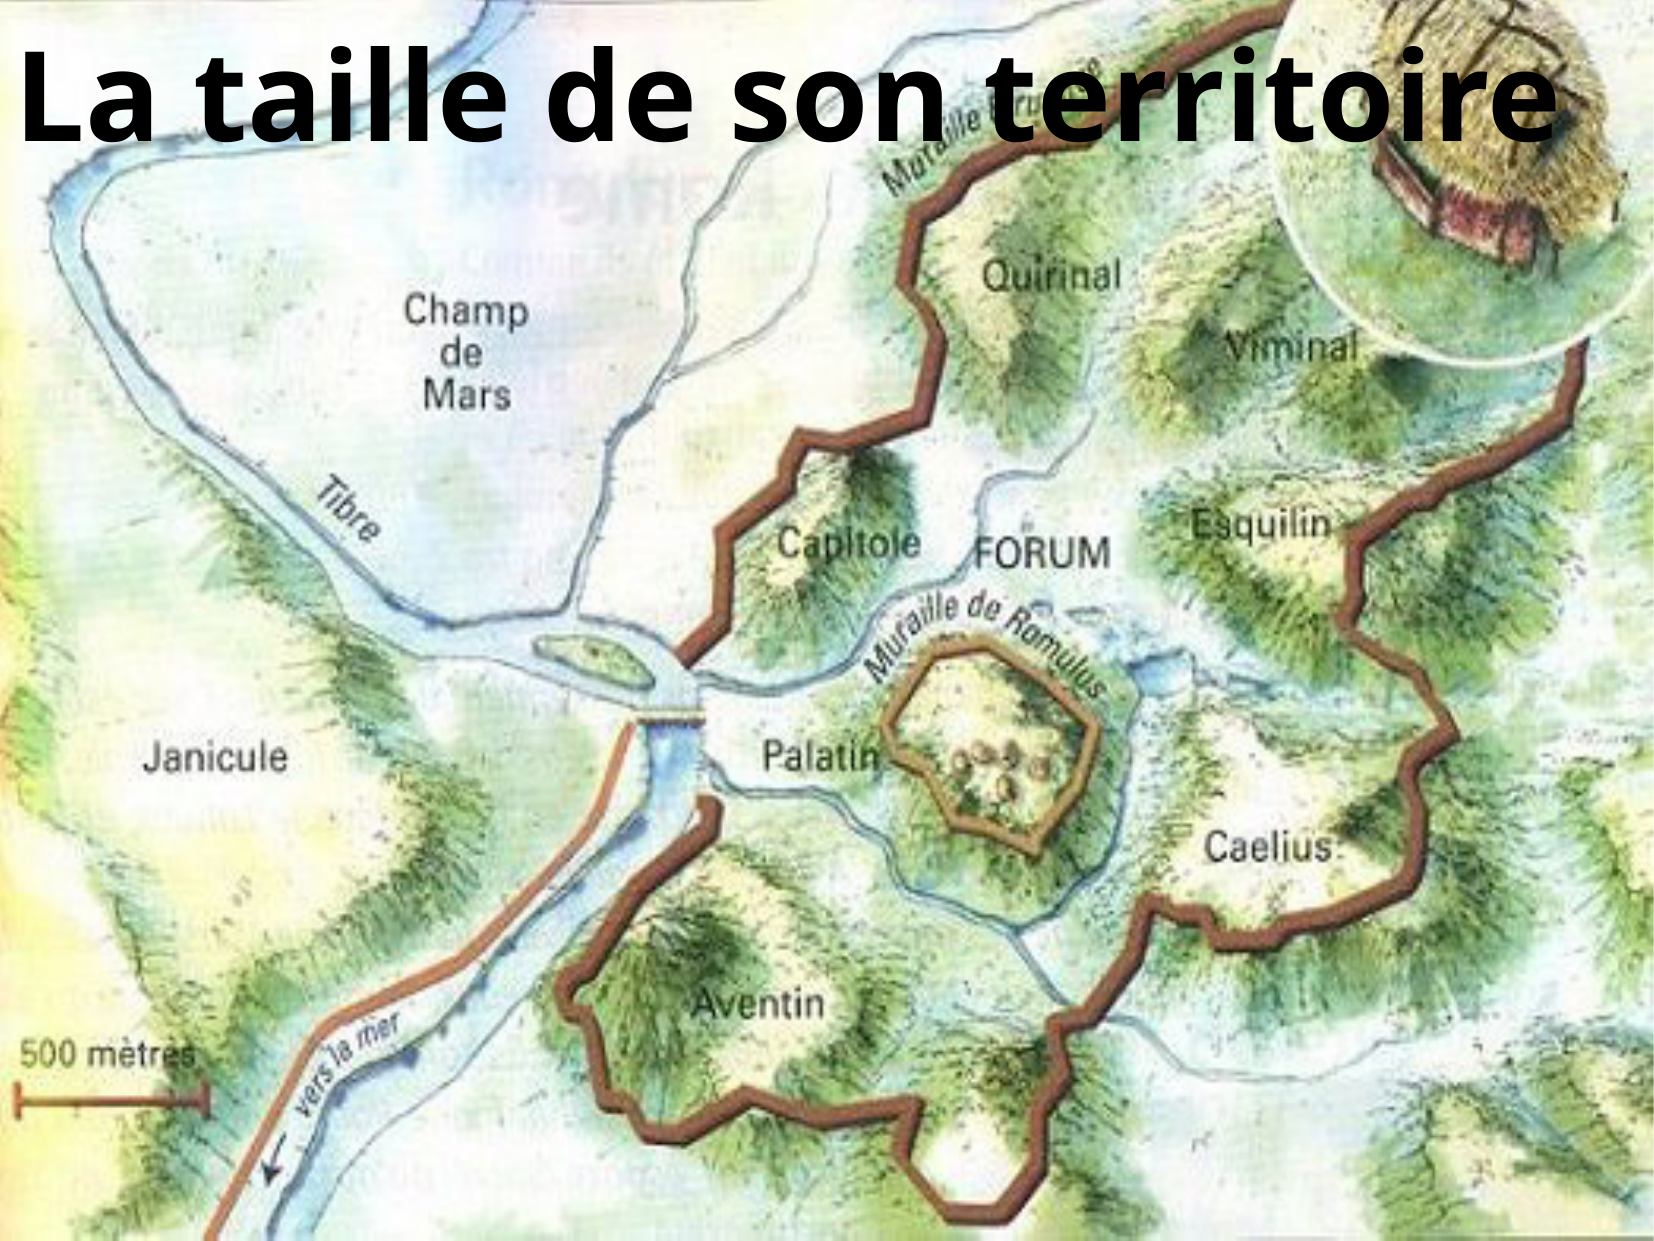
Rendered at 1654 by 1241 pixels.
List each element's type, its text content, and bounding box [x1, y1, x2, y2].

picture [0, 190, 1654, 1241]
text_box La taille de son territoire [0, 0, 1654, 190]
